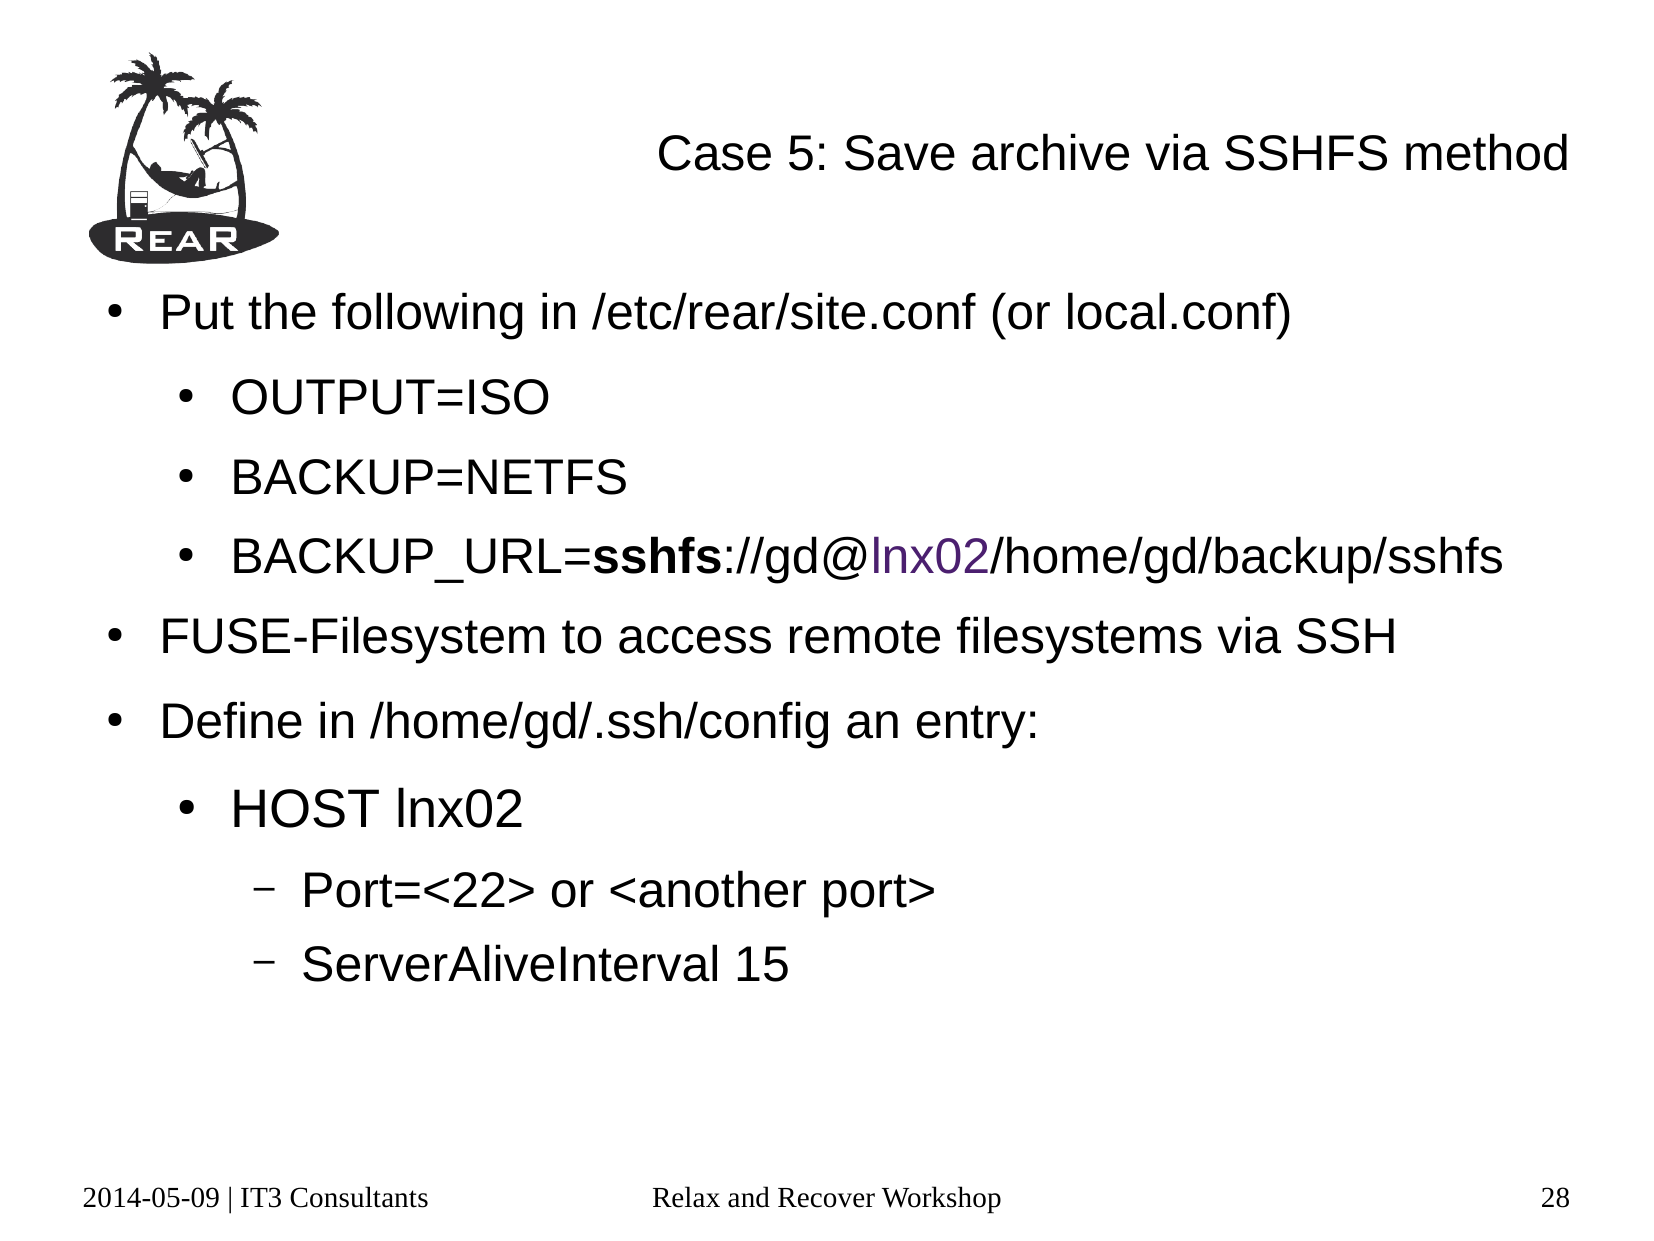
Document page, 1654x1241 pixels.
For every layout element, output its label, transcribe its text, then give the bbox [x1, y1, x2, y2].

title Case 5: Save archive via SSHFS method [295, 49, 1571, 257]
list Put the following in /etc/rear/site.conf (or local.conf) OUTPUT=ISO BACKUP=NETFS BACKUP_URL=sshfs://gd@lnx02/home/gd/backup/sshfs FUSE-Filesystem to access remote filesystems via SSH Define in /home/gd/.ssh/config an entry: HOST lnx02 Port=<22> or <another port> ServerAliveInterval 15 [88, 284, 1625, 1004]
picture [88, 52, 279, 266]
